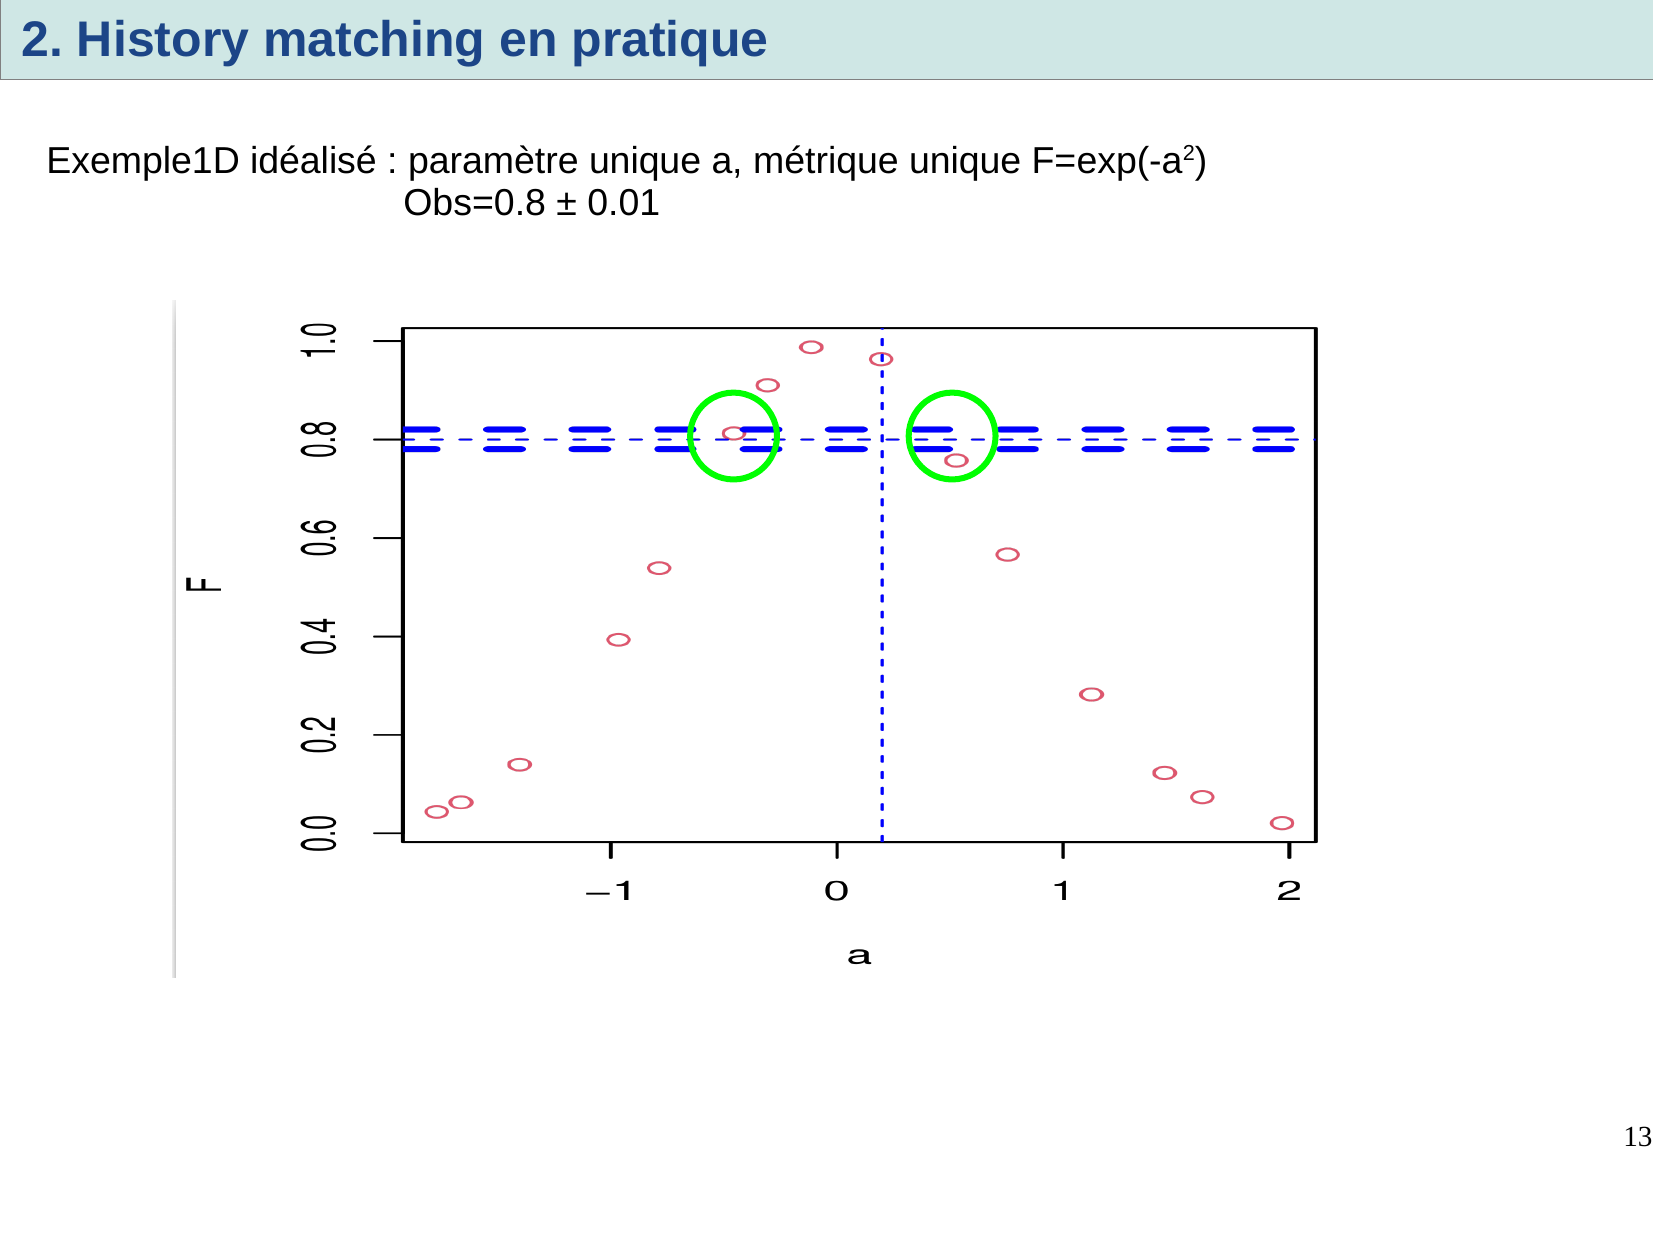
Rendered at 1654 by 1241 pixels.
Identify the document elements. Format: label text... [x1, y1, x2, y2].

picture [172, 300, 1347, 978]
text_box [0, 0, 1653, 80]
text_box Exemple1D idéalisé : paramètre unique a, métrique unique F=exp(-a2) Obs=0.8 ± 0.01 [31, 131, 1223, 231]
text_box 2. History matching en pratique [6, 3, 877, 75]
